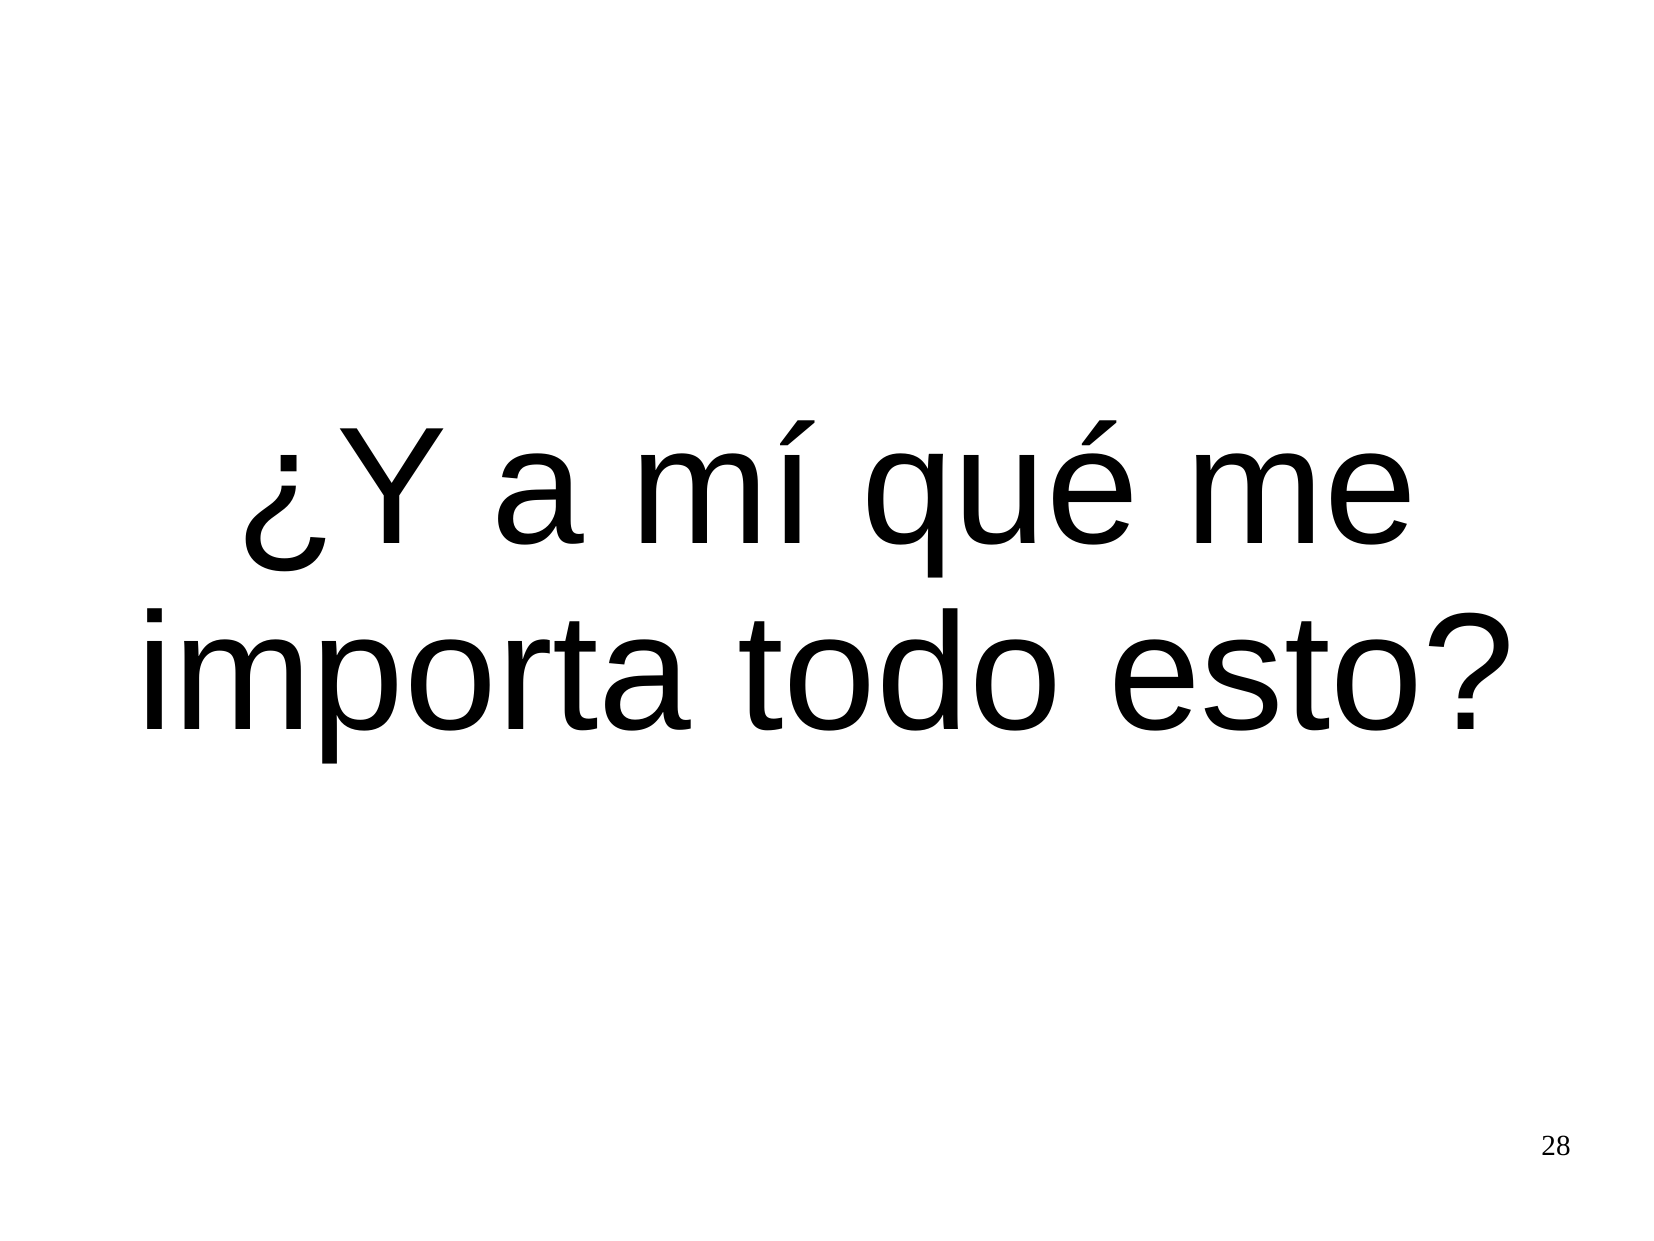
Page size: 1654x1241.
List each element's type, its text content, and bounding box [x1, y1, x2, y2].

subtitle ¿Y a mí qué me importa todo esto? [82, 56, 1571, 1102]
